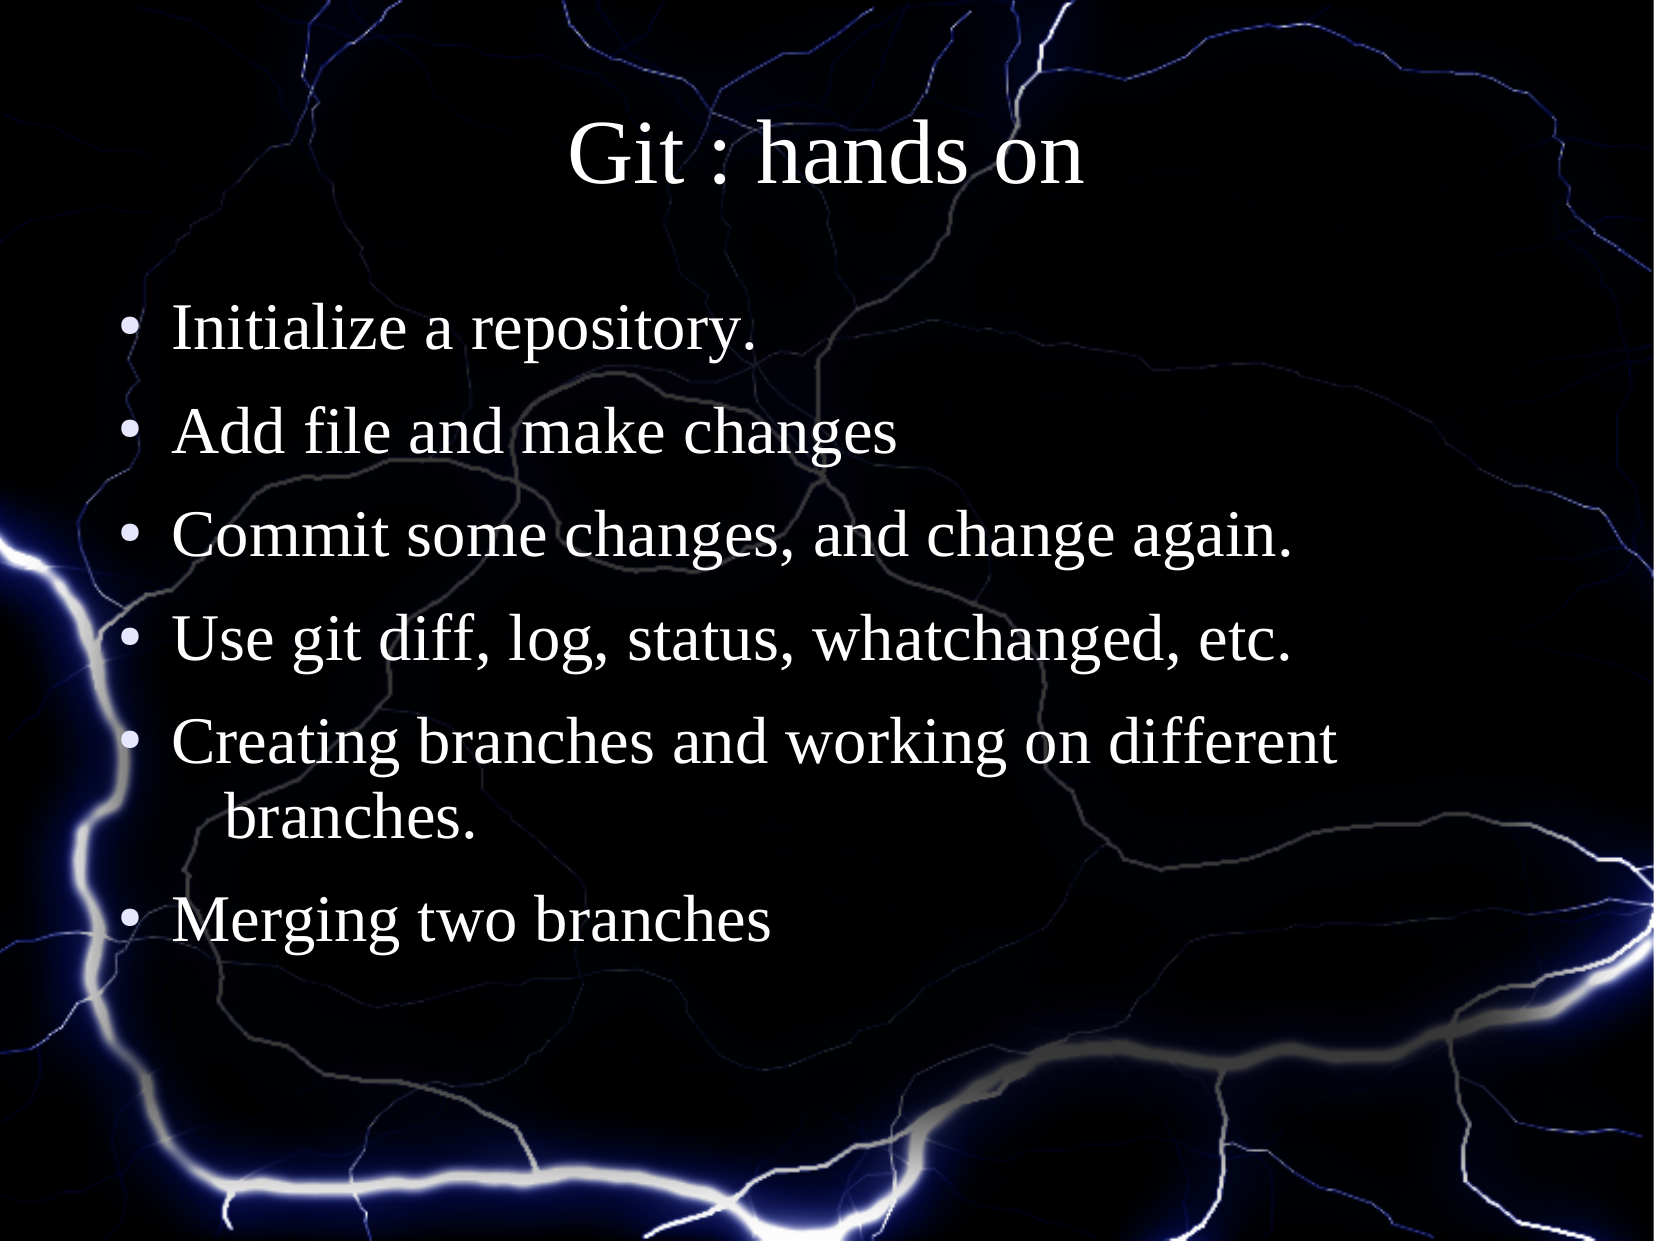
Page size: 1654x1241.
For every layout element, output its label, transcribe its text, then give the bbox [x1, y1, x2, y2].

title Git : hands on [82, 56, 1571, 250]
list Initialize a repository. Add file and make changes Commit some changes, and change again. Use git diff, log, status, whatchanged, etc. Creating branches and working on different branches. Merging two branches [82, 290, 1571, 1094]
picture [0, 0, 1654, 1241]
